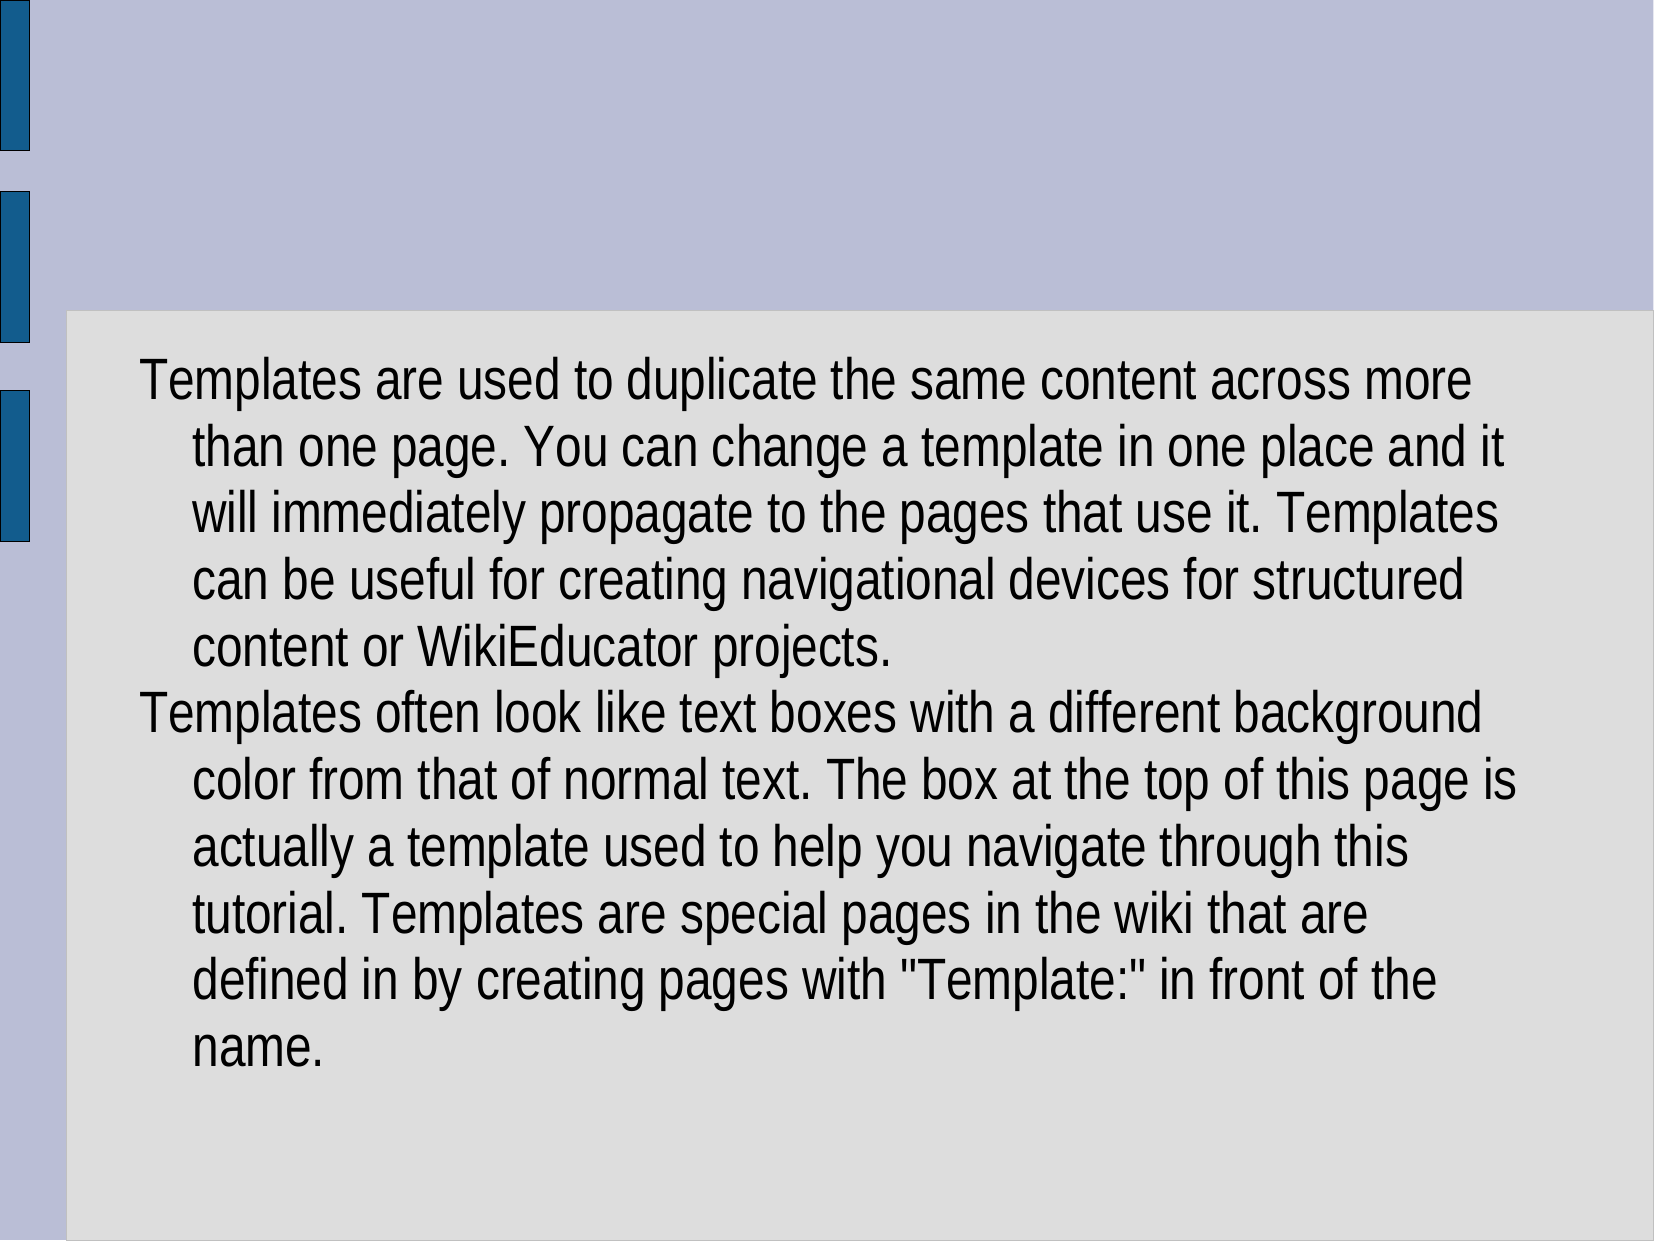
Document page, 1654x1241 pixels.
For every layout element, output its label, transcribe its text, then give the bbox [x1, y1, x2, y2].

list Templates are used to duplicate the same content across more than one page. You can change a template in one place and it will immediately propagate to the pages that use it. Templates can be useful for creating navigational devices for structured content or WikiEducator projects. Templates often look like text boxes with a different background color from that of normal text. The box at the top of this page is actually a template used to help you navigate through this tutorial. Templates are special pages in the wiki that are defined in by creating pages with "Template:" in front of the name. [121, 344, 1534, 1127]
